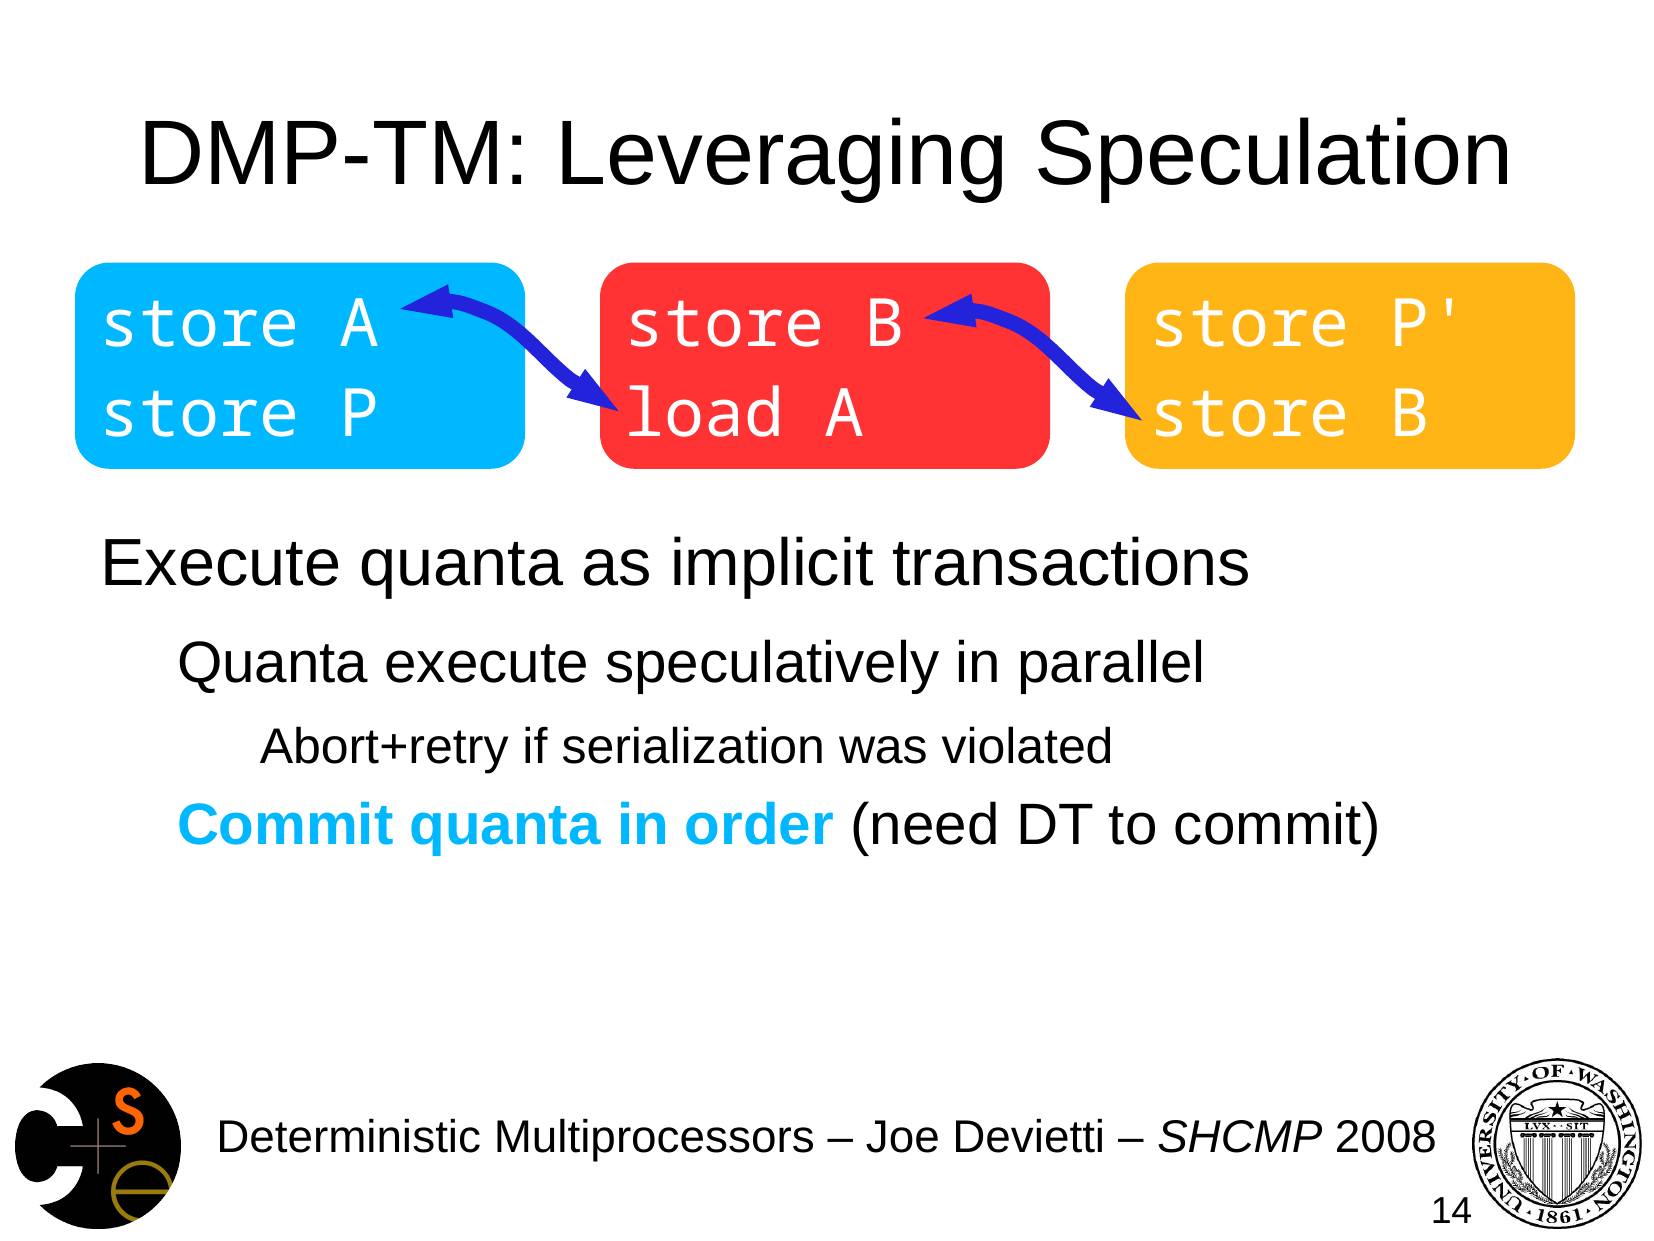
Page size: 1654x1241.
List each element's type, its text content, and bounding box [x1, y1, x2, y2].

list Execute quanta as implicit transactions Quanta execute speculatively in parallel Abort+retry if serialization was violated Commit quanta in order (need DT to commit) [82, 525, 1571, 1094]
text_box store B load A [600, 262, 1051, 469]
title DMP-TM: Leveraging Speculation [82, 49, 1571, 257]
text_box store P' store B [1125, 262, 1576, 469]
picture [1472, 1058, 1642, 1229]
text_box store A store P [75, 262, 526, 469]
picture [15, 1063, 181, 1229]
